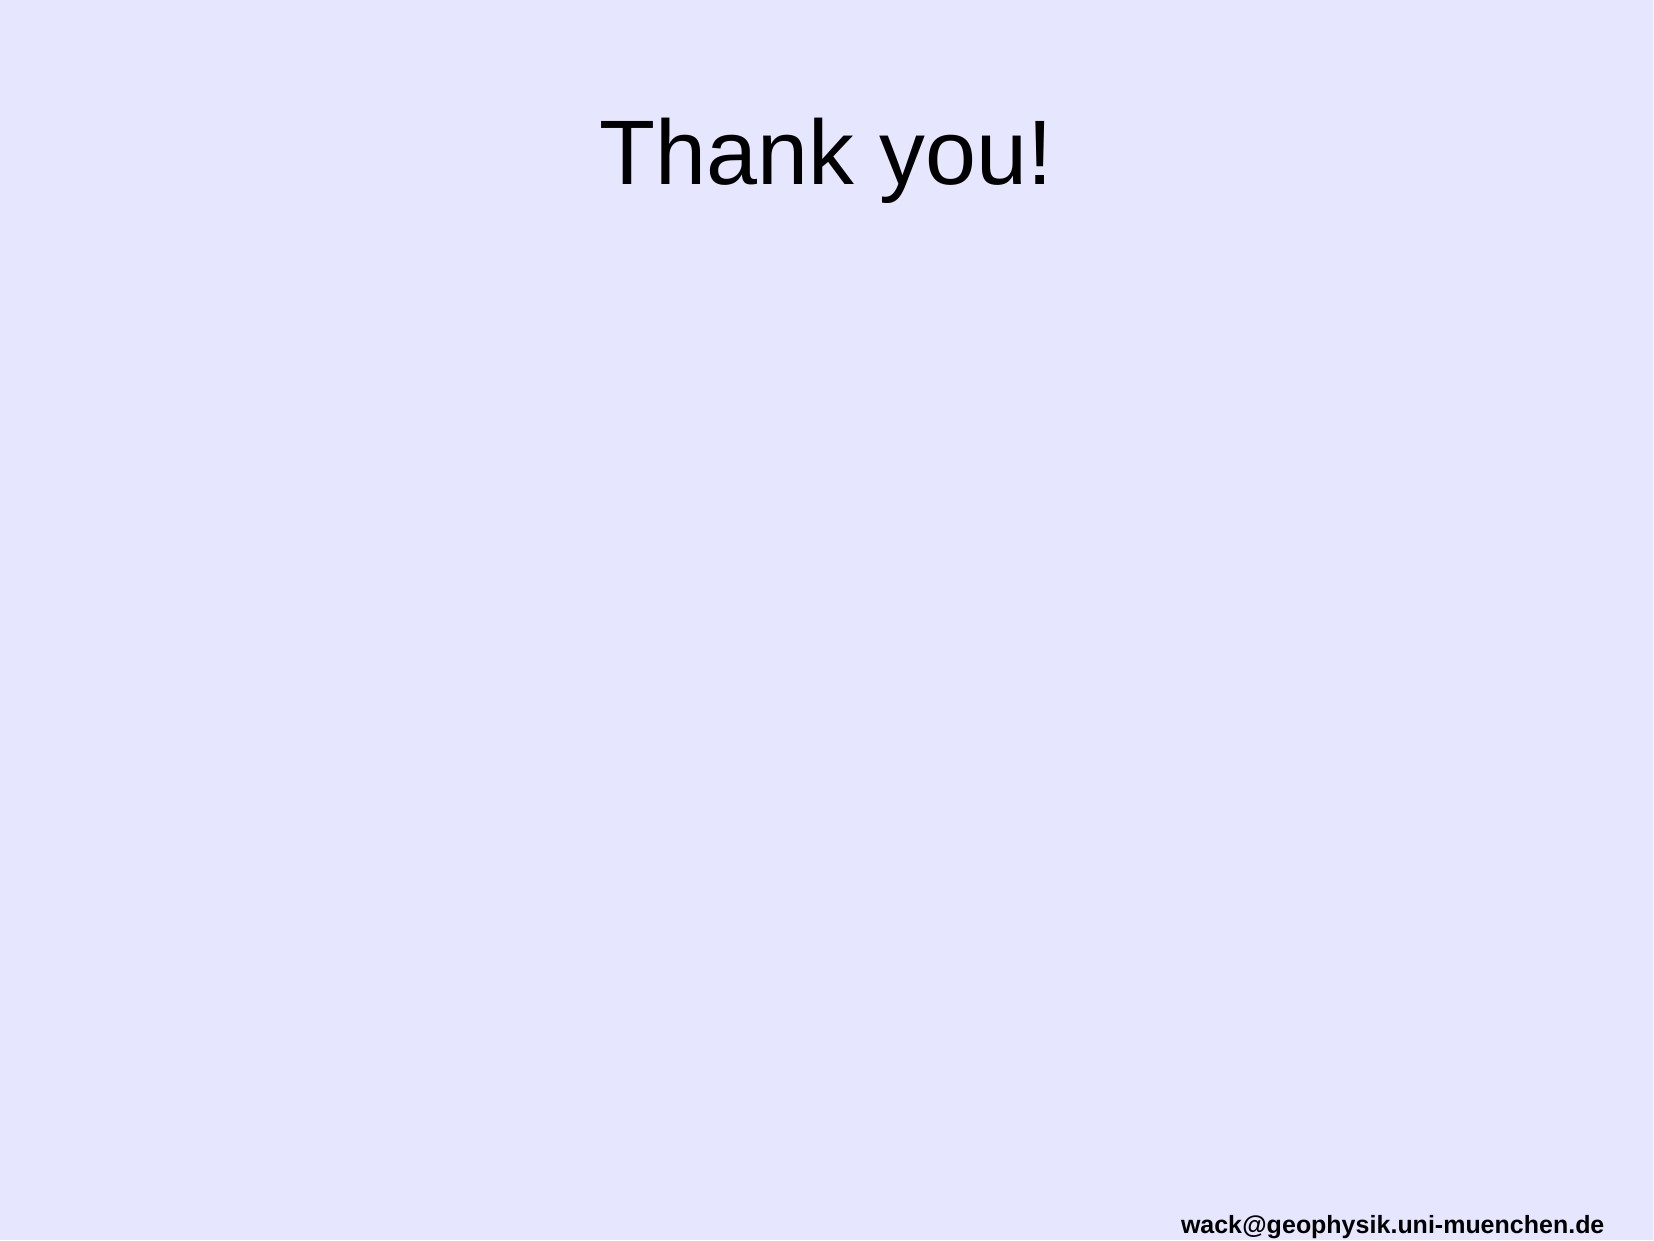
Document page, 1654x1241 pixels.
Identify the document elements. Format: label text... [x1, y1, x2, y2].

title Thank you! [82, 49, 1571, 257]
